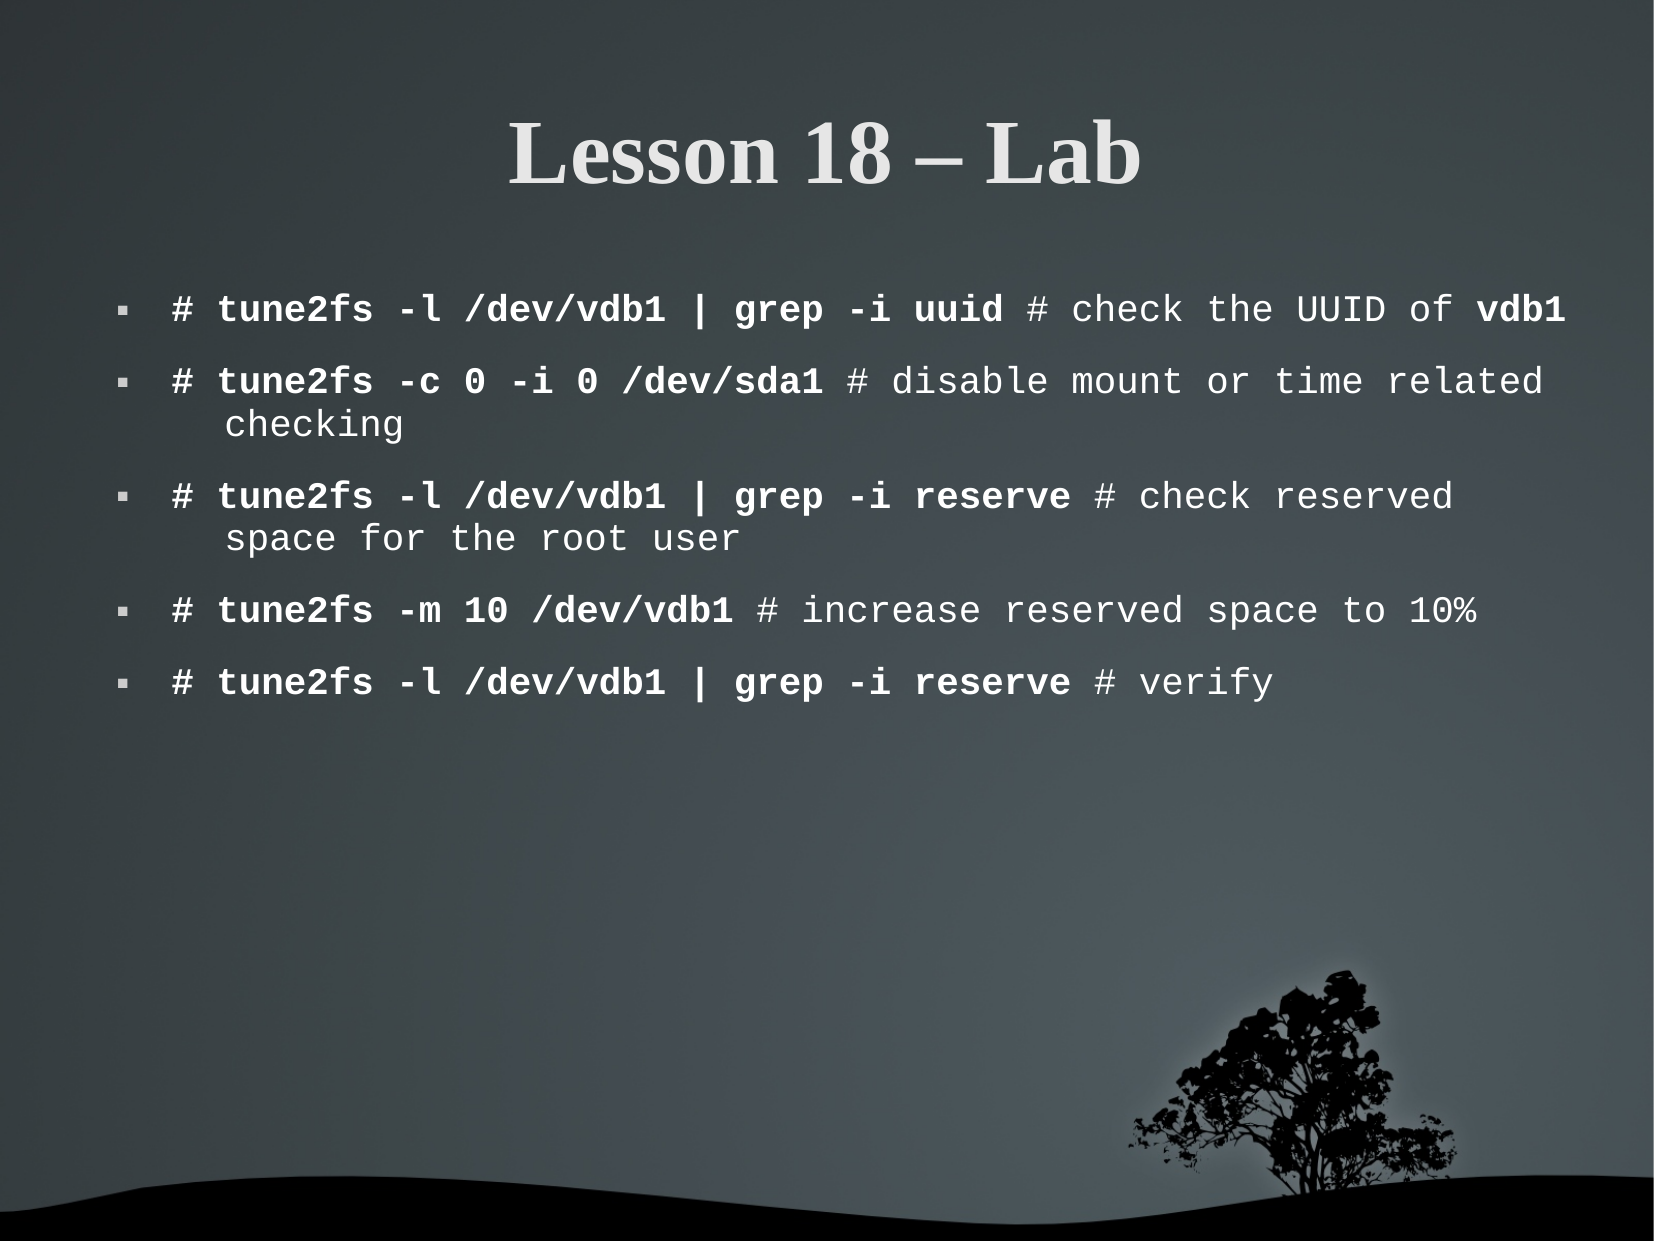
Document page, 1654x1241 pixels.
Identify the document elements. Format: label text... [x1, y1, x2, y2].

list # tune2fs -l /dev/vdb1 | grep -i uuid # check the UUID of vdb1 # tune2fs -c 0 -i 0 /dev/sda1 # disable mount or time related checking # tune2fs -l /dev/vdb1 | grep -i reserve # check reserved space for the root user # tune2fs -m 10 /dev/vdb1 # increase reserved space to 10% # tune2fs -l /dev/vdb1 | grep -i reserve # verify [82, 290, 1571, 1109]
title Lesson 18 – Lab [82, 49, 1571, 257]
picture [0, 0, 1654, 1241]
